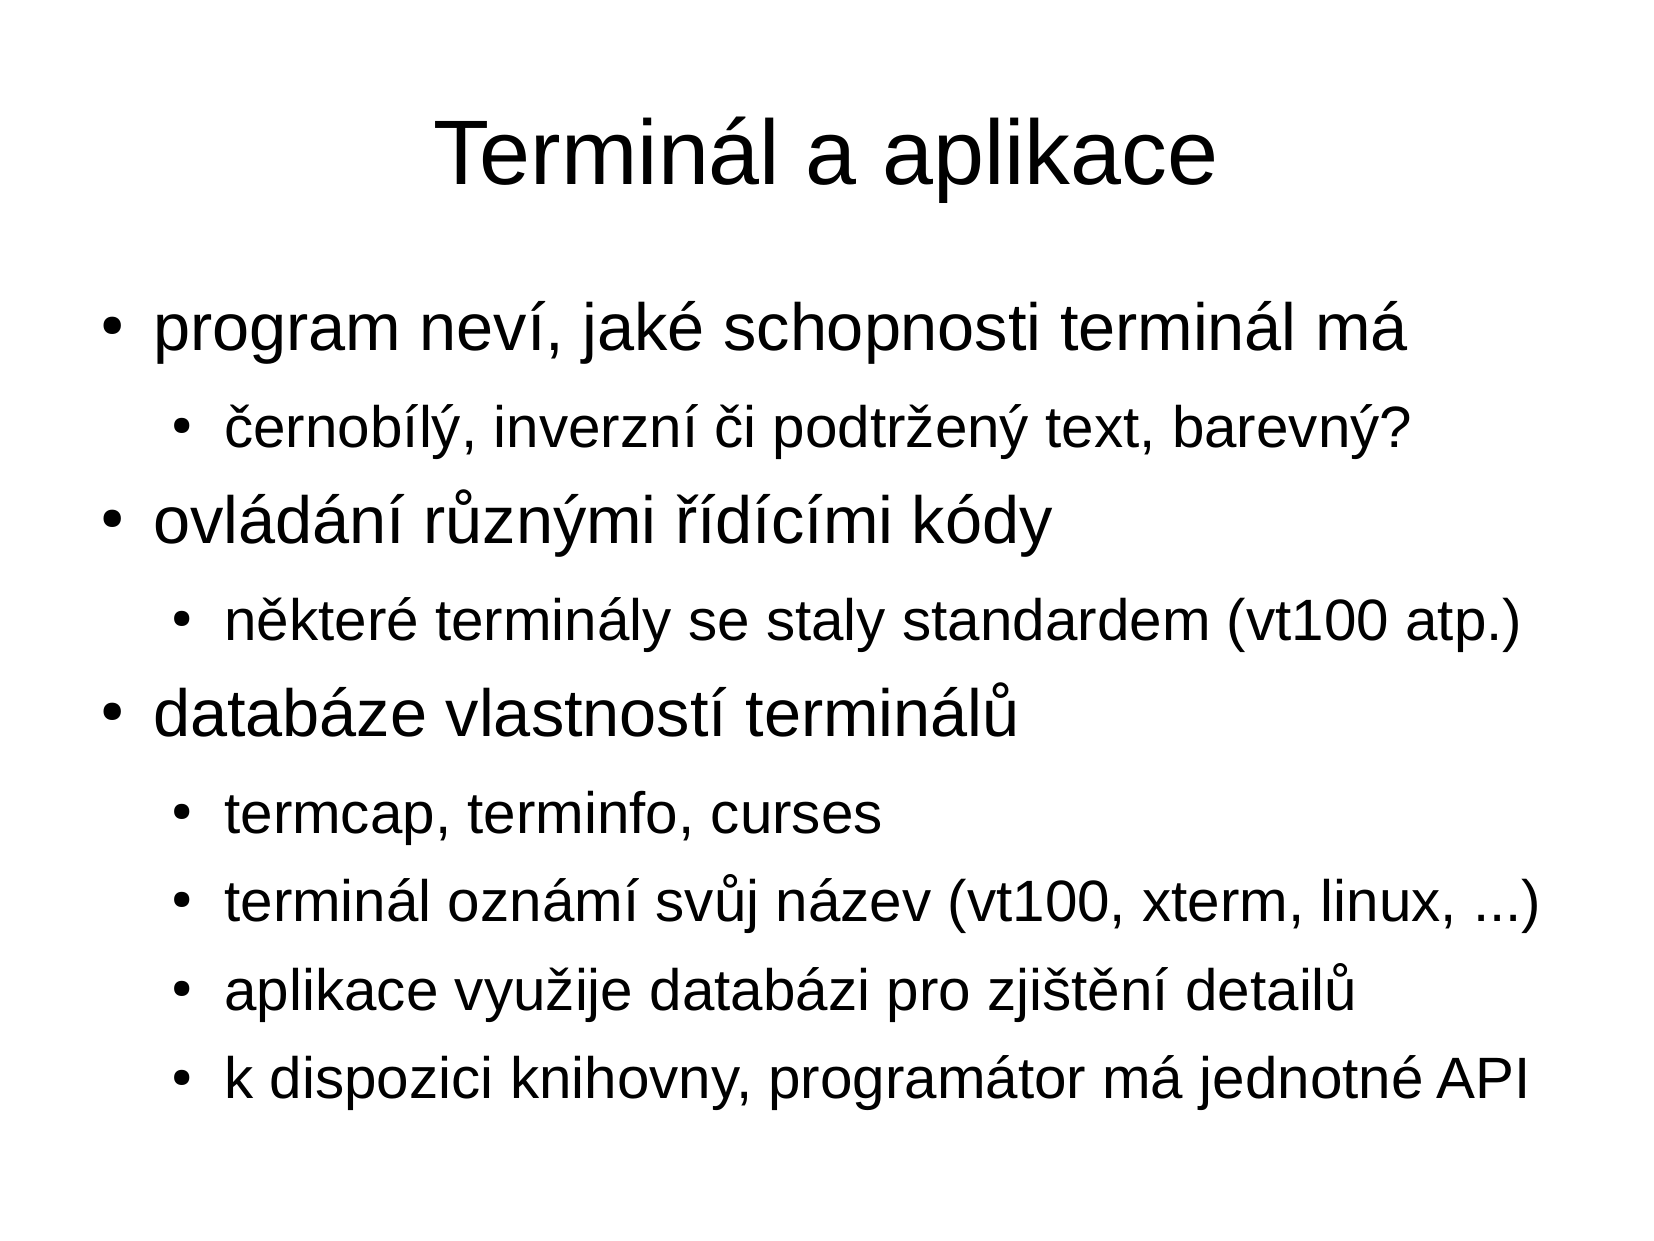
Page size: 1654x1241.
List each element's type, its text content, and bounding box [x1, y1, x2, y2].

title Terminál a aplikace [82, 56, 1571, 250]
list program neví, jaké schopnosti terminál má černobílý, inverzní či podtržený text, barevný? ovládání různými řídícími kódy některé terminály se staly standardem (vt100 atp.) databáze vlastností terminálů termcap, terminfo, curses terminál oznámí svůj název (vt100, xterm, linux, ...) aplikace využije databázi pro zjištění detailů k dispozici knihovny, programátor má jednotné API [82, 290, 1571, 1110]
